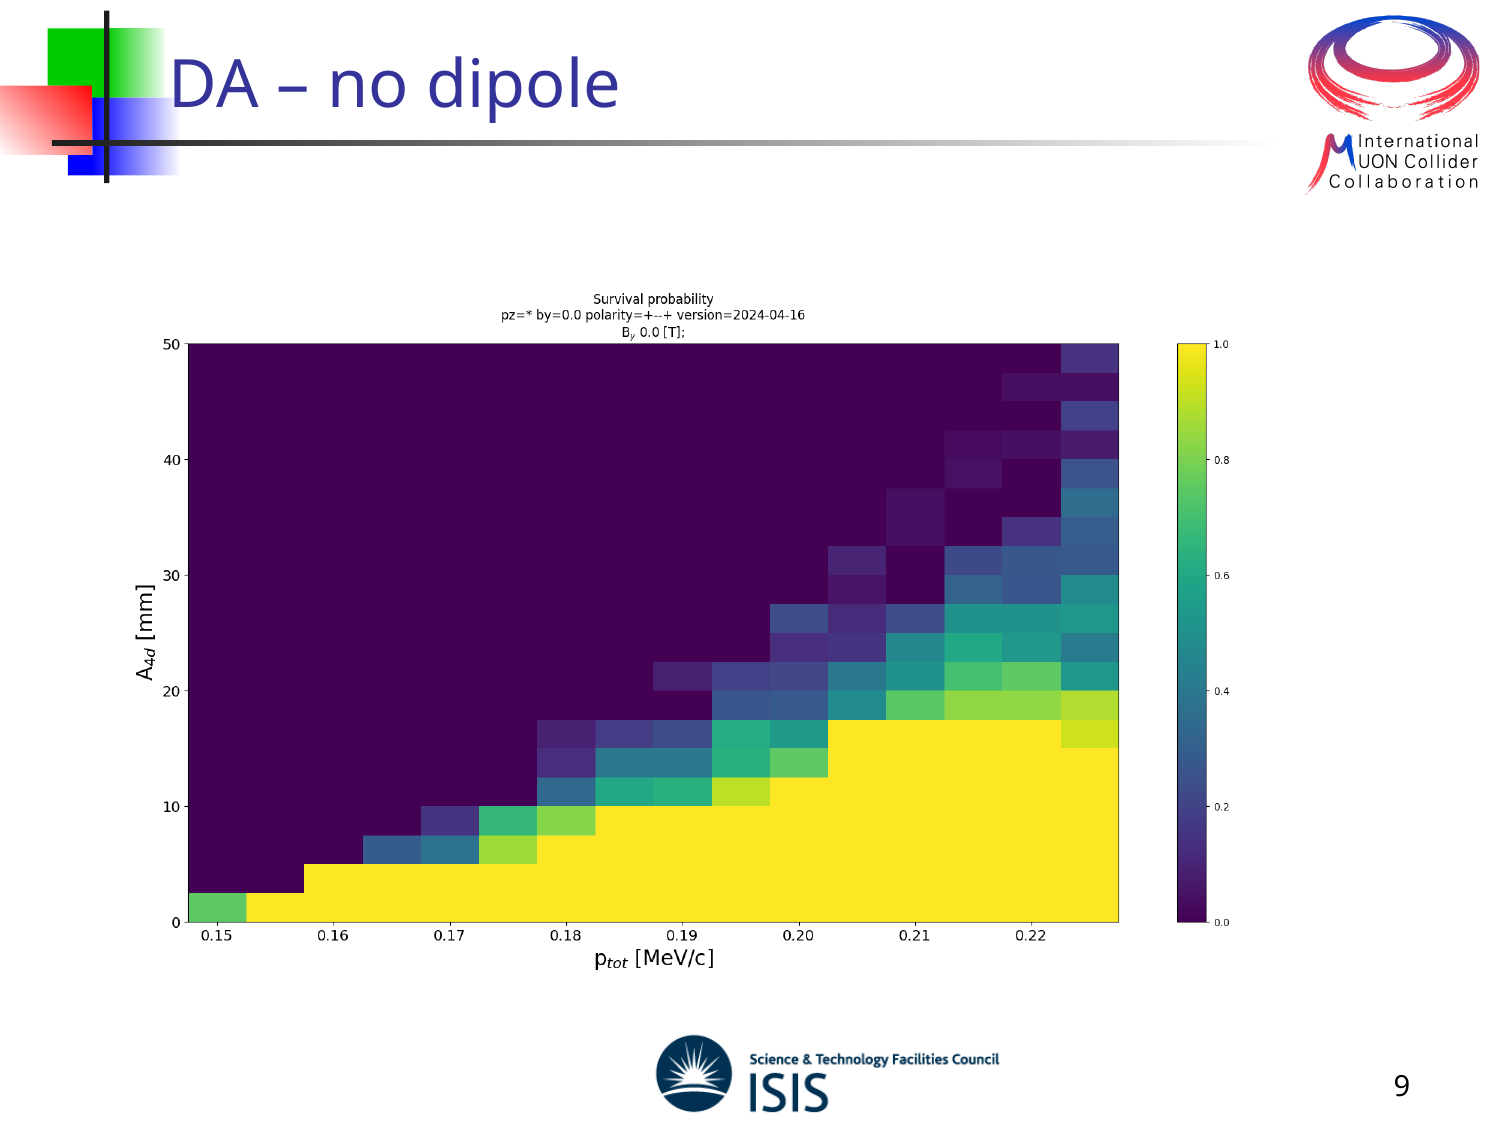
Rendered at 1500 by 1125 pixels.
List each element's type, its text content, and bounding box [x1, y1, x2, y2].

picture [0, 253, 1500, 1004]
title DA – no dipole [168, 0, 1447, 176]
picture [640, 1021, 1167, 1125]
picture [1305, 15, 1480, 195]
